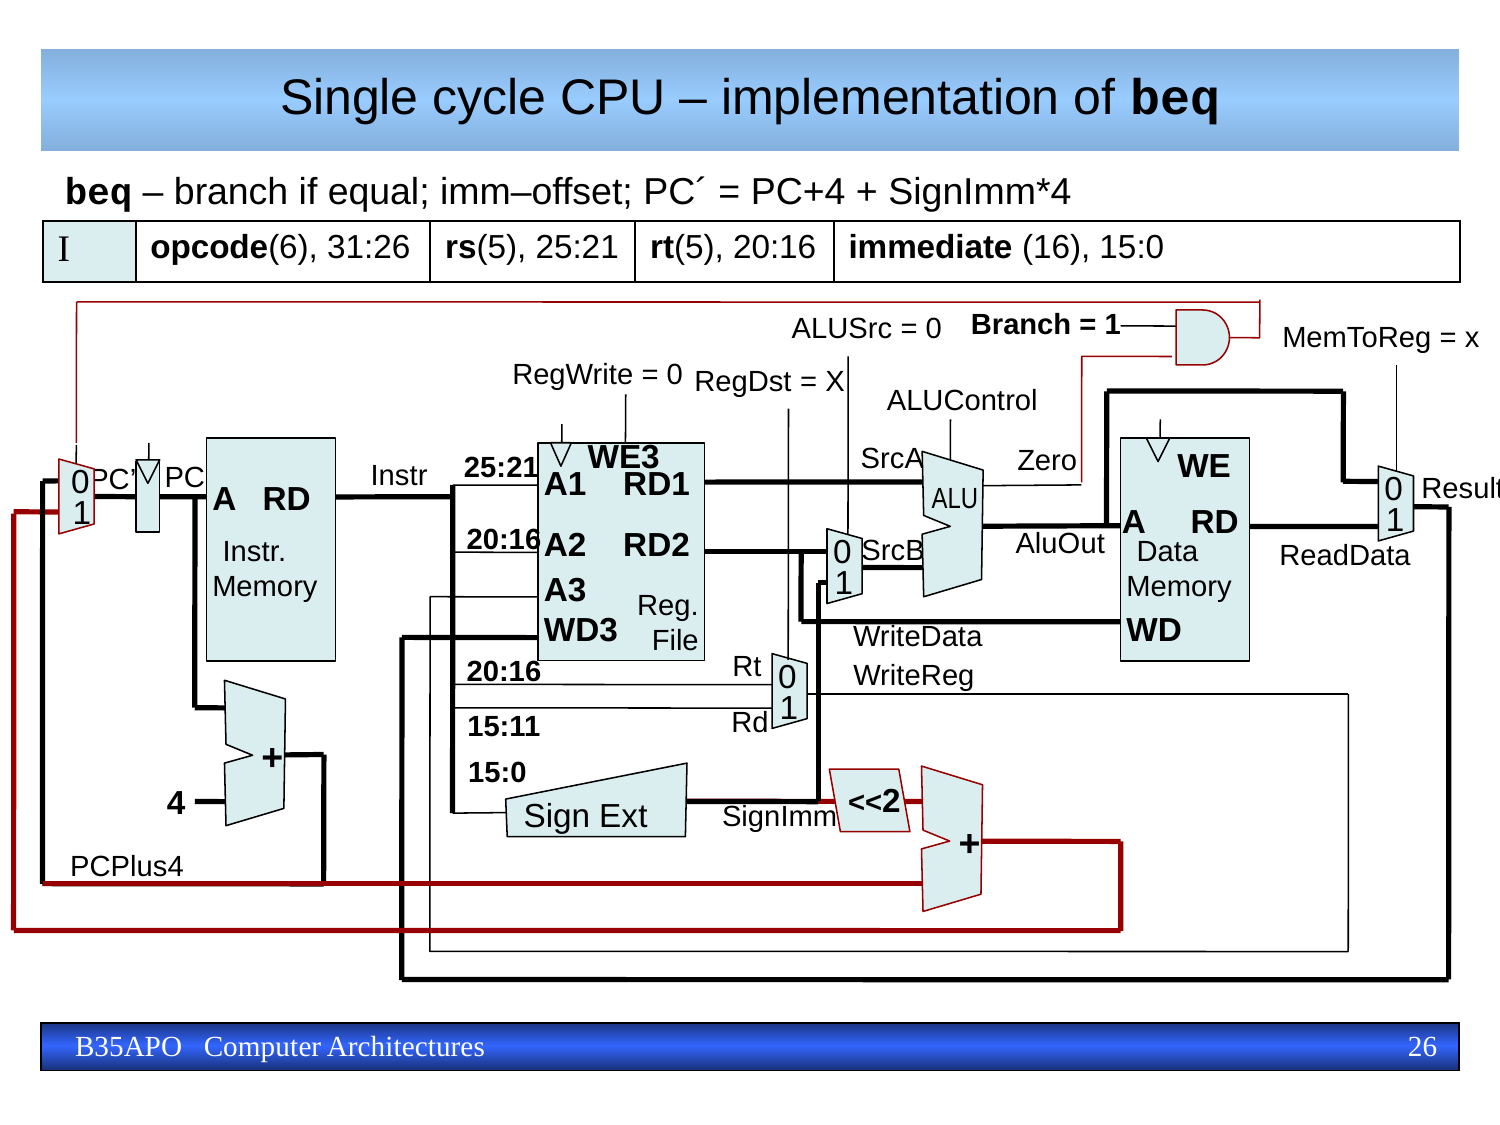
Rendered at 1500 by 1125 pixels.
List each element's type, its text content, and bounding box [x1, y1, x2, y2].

text_box Zero [1011, 435, 1080, 483]
text_box A1 RD1 [538, 456, 705, 508]
text_box ALUSrc = 0 [785, 303, 949, 351]
text_box Reg. File [566, 442, 581, 456]
text_box [224, 758, 285, 826]
text_box ALUControl [881, 375, 1045, 422]
text_box Result [1415, 463, 1500, 511]
text_box <<2 [823, 771, 916, 828]
table_header rt(5), 20:16 [636, 222, 833, 281]
text_box [921, 766, 983, 837]
table_header opcode(6), 31:26 [137, 222, 429, 281]
text_box 0 [772, 648, 803, 697]
text_box 0 [1388, 479, 1398, 492]
text_box Branch = 1 [964, 299, 1128, 347]
text_box 20:16 [460, 646, 548, 694]
text_box [224, 680, 286, 751]
text_box [1176, 309, 1230, 365]
text_box 15:11 [461, 701, 547, 749]
text_box Rt [726, 641, 768, 689]
text_box 0 [53, 454, 96, 507]
text_box SrcB [858, 524, 932, 572]
text_box [1146, 438, 1170, 462]
text_box beq – branch if equal; imm–offset; PC´ = PC+4 + SignImm*4 [49, 163, 1450, 220]
text_box A2 RD2 [548, 516, 705, 569]
text_box 1 [54, 485, 98, 538]
text_box WD [1120, 602, 1203, 654]
text_box Sign Ext [505, 763, 687, 837]
text_box [803, 662, 808, 720]
text_box SrcB [863, 547, 876, 558]
text_box WE [1171, 438, 1254, 490]
text_box [858, 537, 863, 595]
table_header I [44, 222, 135, 281]
text_box [1409, 474, 1414, 532]
table_header immediate (16), 15:0 [835, 222, 1459, 281]
text_box [921, 844, 982, 912]
text_box ReadData [1273, 530, 1417, 578]
text_box 20:16 [460, 514, 548, 562]
text_box 25:21 [458, 442, 538, 490]
text_box SignImm [716, 791, 844, 839]
text_box A RD [1115, 494, 1260, 547]
text_box MemToReg = x [1276, 312, 1486, 360]
text_box PCPlus4 [64, 841, 190, 881]
text_box Rd [725, 697, 775, 745]
text_box 0 [837, 542, 847, 555]
text_box 1 [773, 680, 805, 732]
text_box [839, 828, 910, 832]
text_box + [242, 727, 302, 785]
text_box 1 [1379, 492, 1411, 545]
text_box AluOut [1009, 518, 1112, 565]
title Single cycle CPU – implementation of beq [41, 49, 1459, 151]
text_box Reg. File [548, 569, 705, 661]
text_box 0 [75, 472, 85, 485]
text_box 0 [782, 667, 792, 680]
text_box WE3 [581, 429, 676, 482]
text_box 15:0 [462, 749, 533, 795]
text_box [922, 521, 983, 597]
text_box Instr. Memory [206, 523, 336, 661]
text_box Reg. File [676, 442, 705, 456]
text_box 1 [828, 555, 860, 608]
text_box PC [158, 452, 206, 500]
text_box WriteData [847, 611, 989, 659]
text_box Reg. File [538, 508, 705, 516]
text_box A3 WD3 [537, 562, 632, 655]
text_box 0 [827, 523, 858, 576]
text_box [550, 442, 572, 467]
text_box SrcA [854, 433, 931, 481]
text_box RegWrite = 0 [506, 349, 698, 396]
text_box Data Memory [1120, 438, 1250, 494]
text_box RegDst = X [688, 355, 851, 403]
text_box ALU [925, 473, 985, 521]
text_box [922, 451, 984, 516]
text_box + [939, 812, 999, 870]
text_box PC’ [96, 471, 104, 479]
text_box Instr. Memory [206, 438, 336, 470]
text_box WriteReg [847, 659, 981, 698]
text_box Instr [364, 449, 434, 497]
text_box Data Memory [1120, 547, 1250, 661]
text_box 0 [1378, 461, 1409, 514]
text_box Reg. File [538, 442, 555, 456]
table_header rs(5), 25:21 [431, 222, 634, 281]
text_box PC’ [96, 454, 143, 502]
text_box A RD [206, 470, 336, 523]
text_box [136, 459, 160, 532]
text_box 4 [140, 773, 201, 830]
